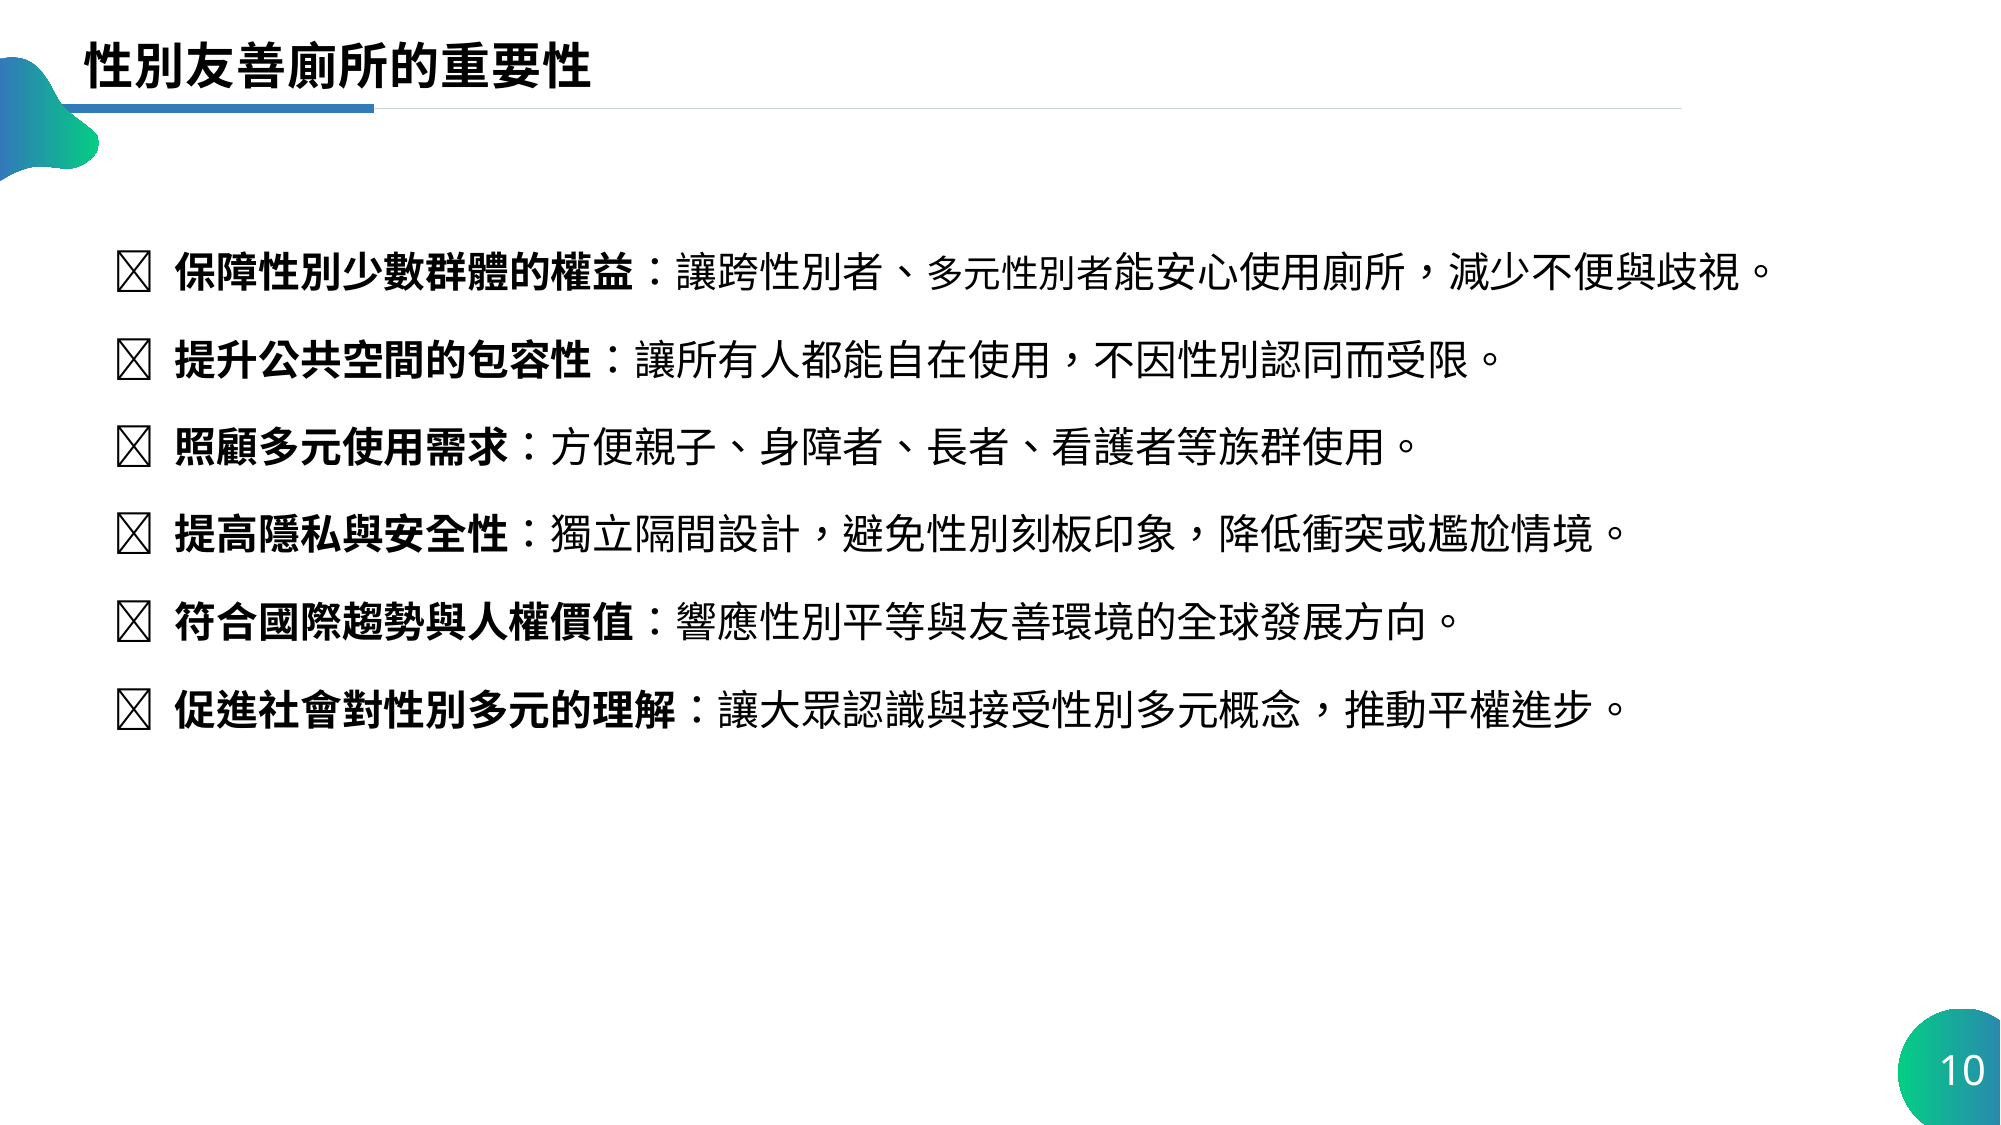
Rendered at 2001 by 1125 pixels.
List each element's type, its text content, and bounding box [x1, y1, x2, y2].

text_box 性別友善廁所的重要性 [68, 27, 1842, 103]
text_box ✅ 保障性別少數群體的權益：讓跨性別者、多元性別者能安心使用廁所，減少不便與歧視。 ✅ 提升公共空間的包容性：讓所有人都能自在使用，不因性別認同而受限。 ✅ 照顧多元使用需求：方便親子、身障者、長者、看護者等族群使用。 ✅ 提高隱私與安全性：獨立隔間設計，避免性別刻板印象，降低衝突或尷尬情境。 ✅ 符合國際趨勢與人權價值：響應性別平等與友善環境的全球發展方向。 ✅ 促進社會對性別多元的理解：讓大眾認識與接受性別多元概念，推動平權進步。 [99, 238, 1918, 741]
text_box [84, 126, 100, 163]
text_box [0, 57, 75, 182]
